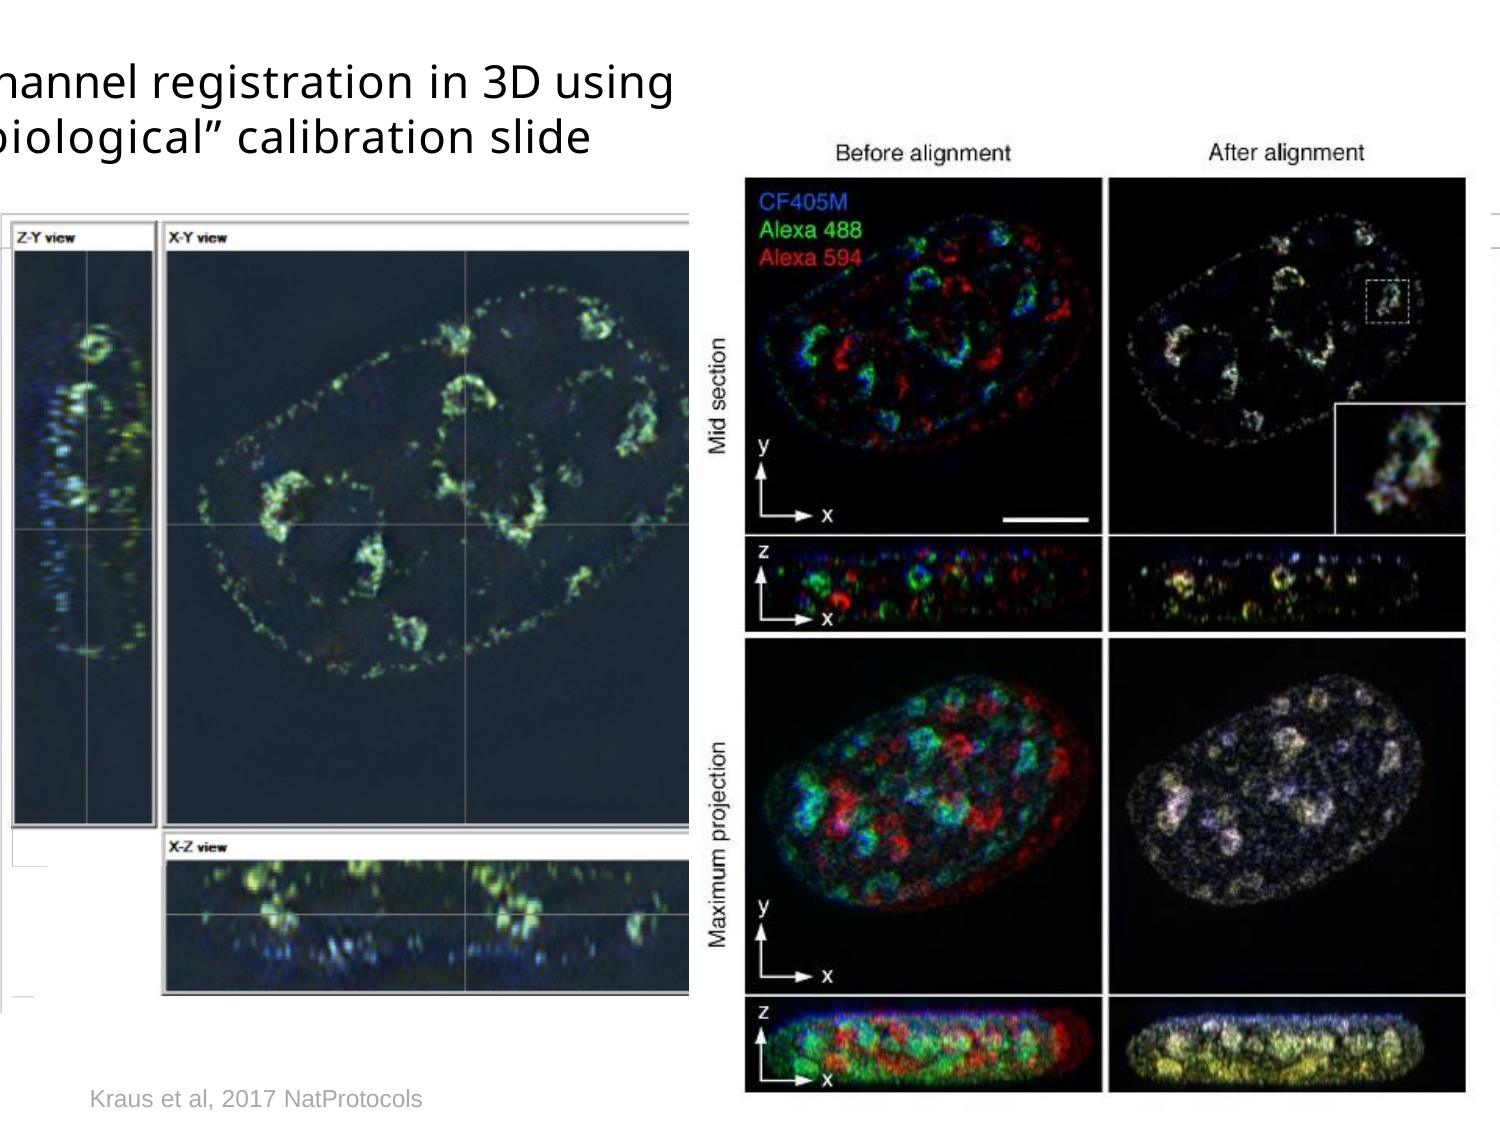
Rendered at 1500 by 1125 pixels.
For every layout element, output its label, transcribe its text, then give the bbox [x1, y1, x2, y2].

text_box Kraus et al, 2017 NatProtocols [88, 1086, 430, 1113]
picture [0, 134, 1500, 1113]
title Channel registration in 3D using “biological” calibration slide [0, 41, 880, 164]
